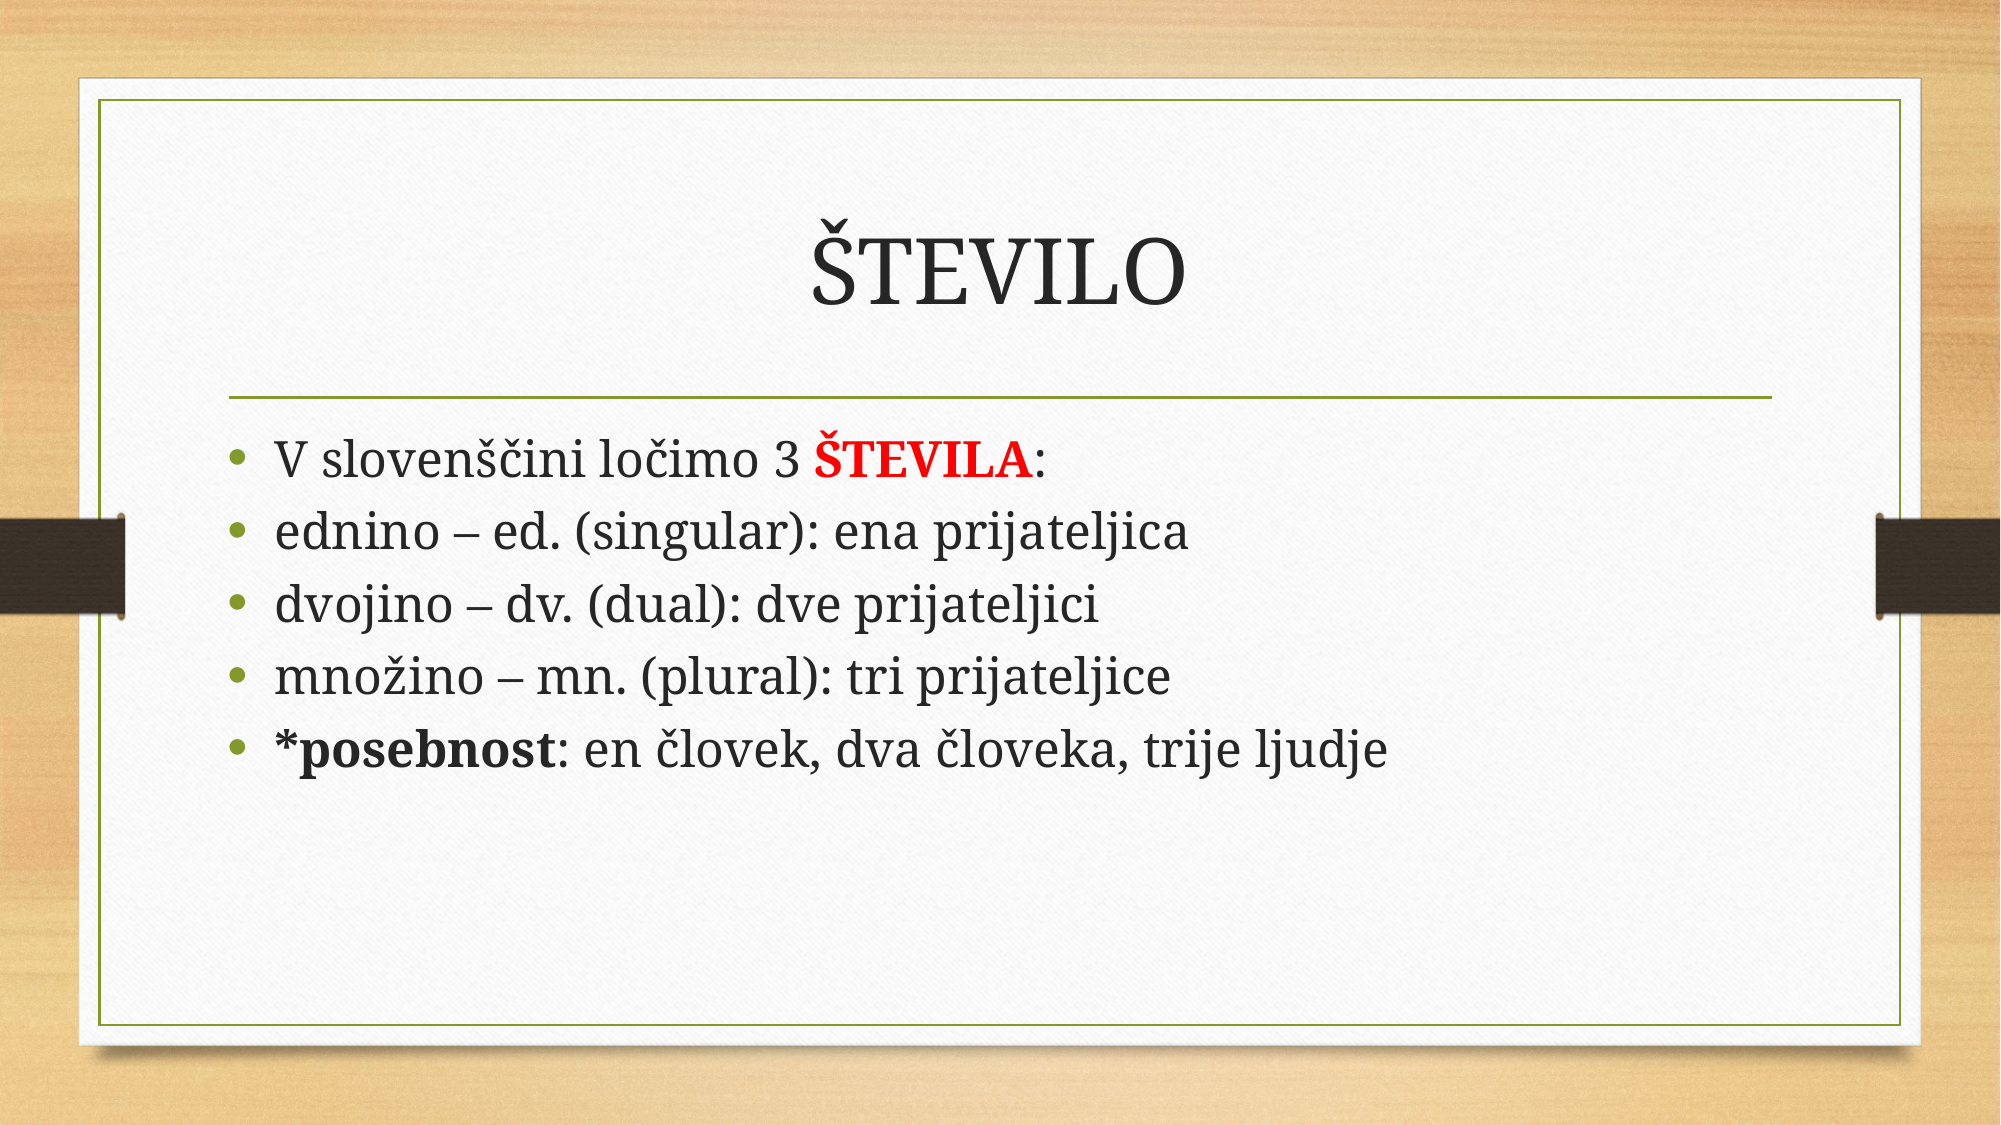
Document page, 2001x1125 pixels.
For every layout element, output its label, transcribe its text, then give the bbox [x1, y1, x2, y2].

list V slovenščini ločimo 3 ŠTEVILA: ednino – ed. (singular): ena prijateljica dvojino – dv. (dual): dve prijateljici množino – mn. (plural): tri prijateljice *posebnost: en človek, dva človeka, trije ljudje [212, 419, 1788, 964]
title ŠTEVILO [212, 161, 1788, 376]
